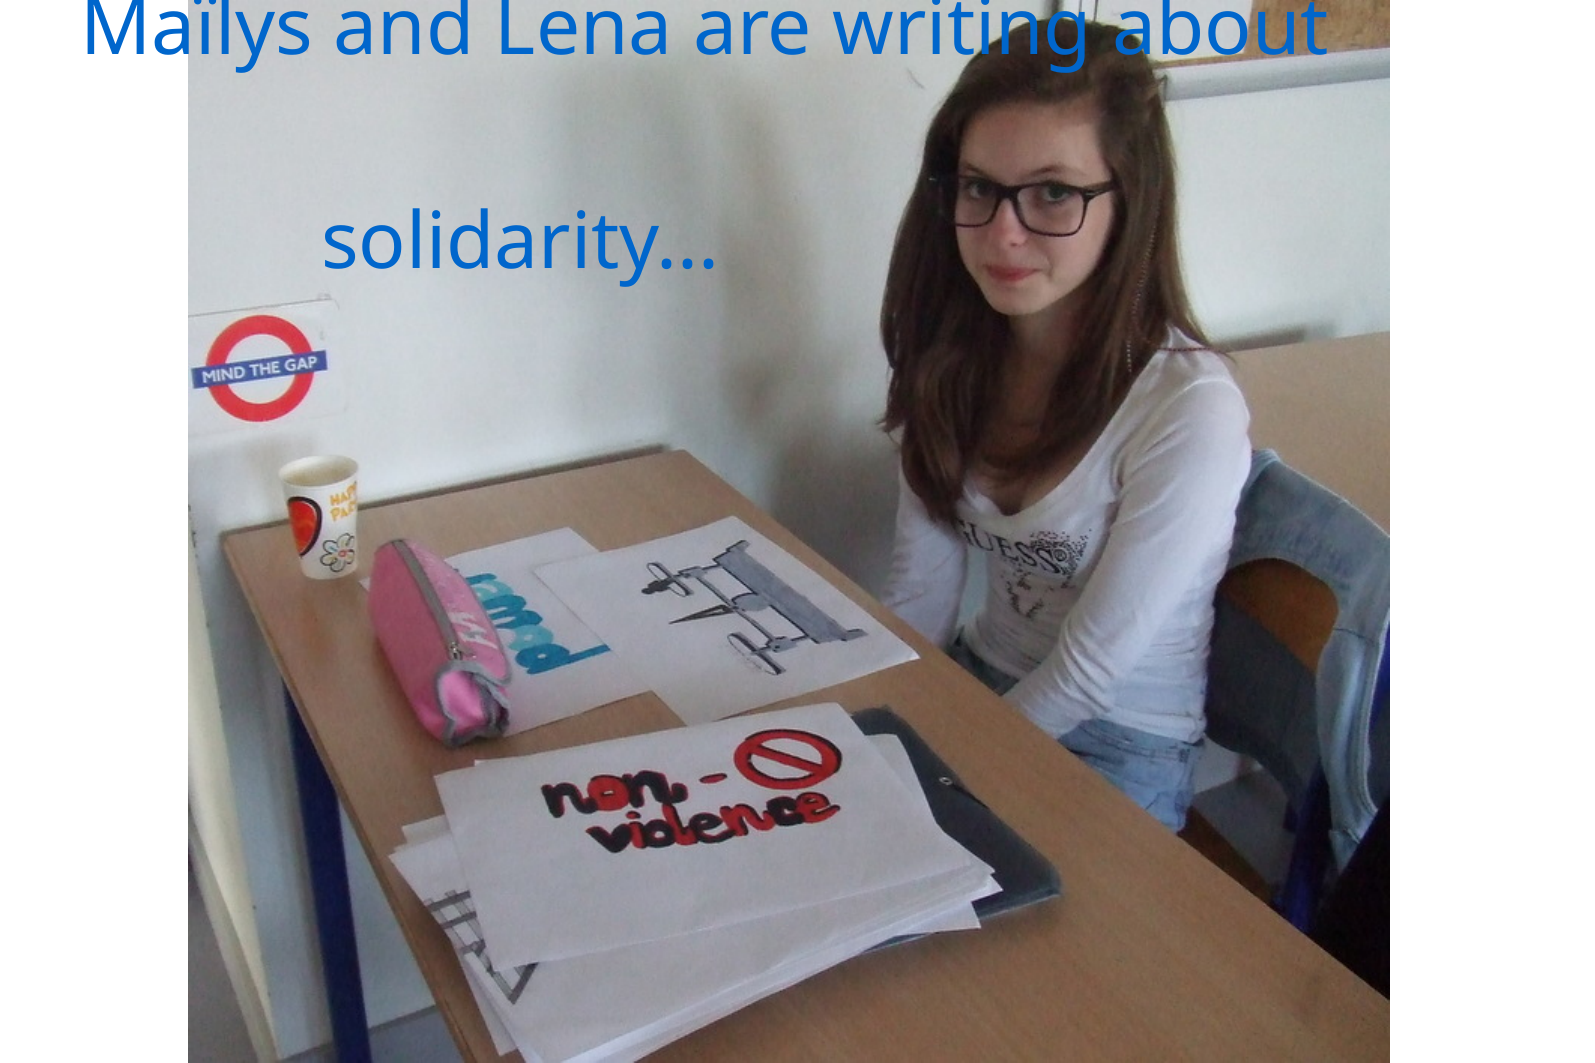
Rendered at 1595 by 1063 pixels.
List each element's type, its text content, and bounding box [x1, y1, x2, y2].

title Maïlys and Lena are writing about solidarity... [79, 0, 1515, 276]
picture [188, 276, 1390, 1063]
